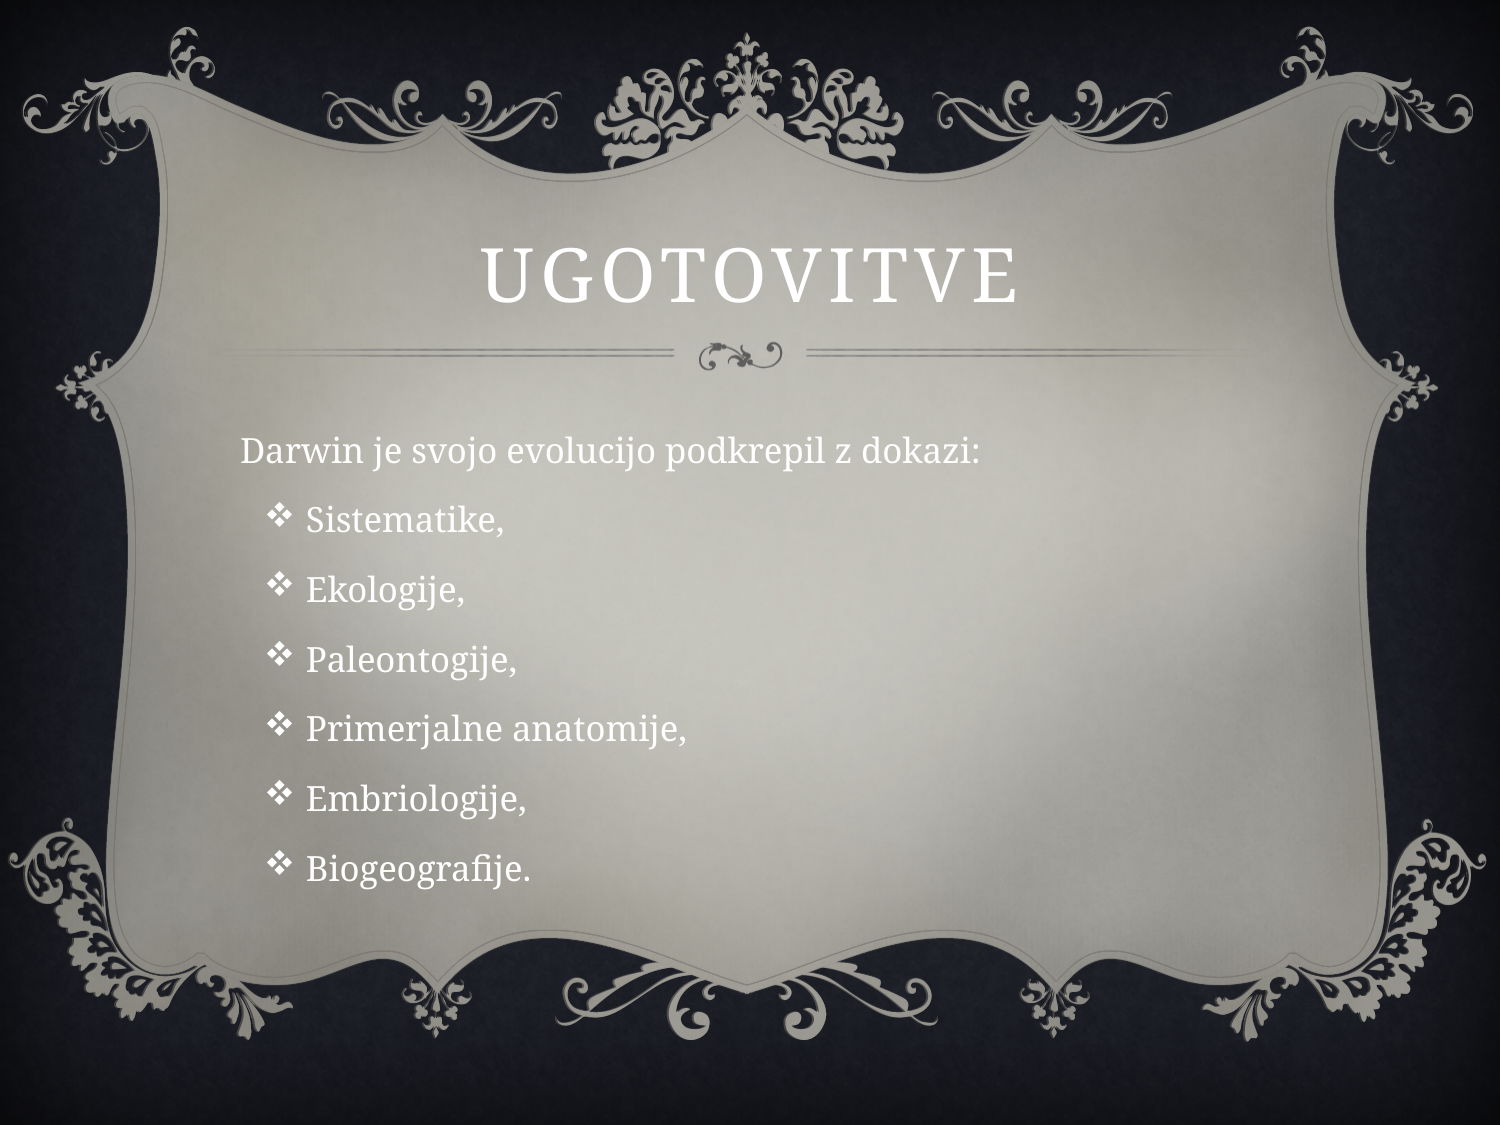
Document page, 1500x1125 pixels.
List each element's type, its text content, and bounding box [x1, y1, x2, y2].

title UGOTOVITVE [225, 212, 1275, 325]
list Darwin je svojo evolucijo podkrepil z dokazi: Sistematike, Ekologije, Paleontogije, Primerjalne anatomije, Embriologije, Biogeografije. [225, 399, 1275, 900]
picture [0, 0, 1500, 1125]
